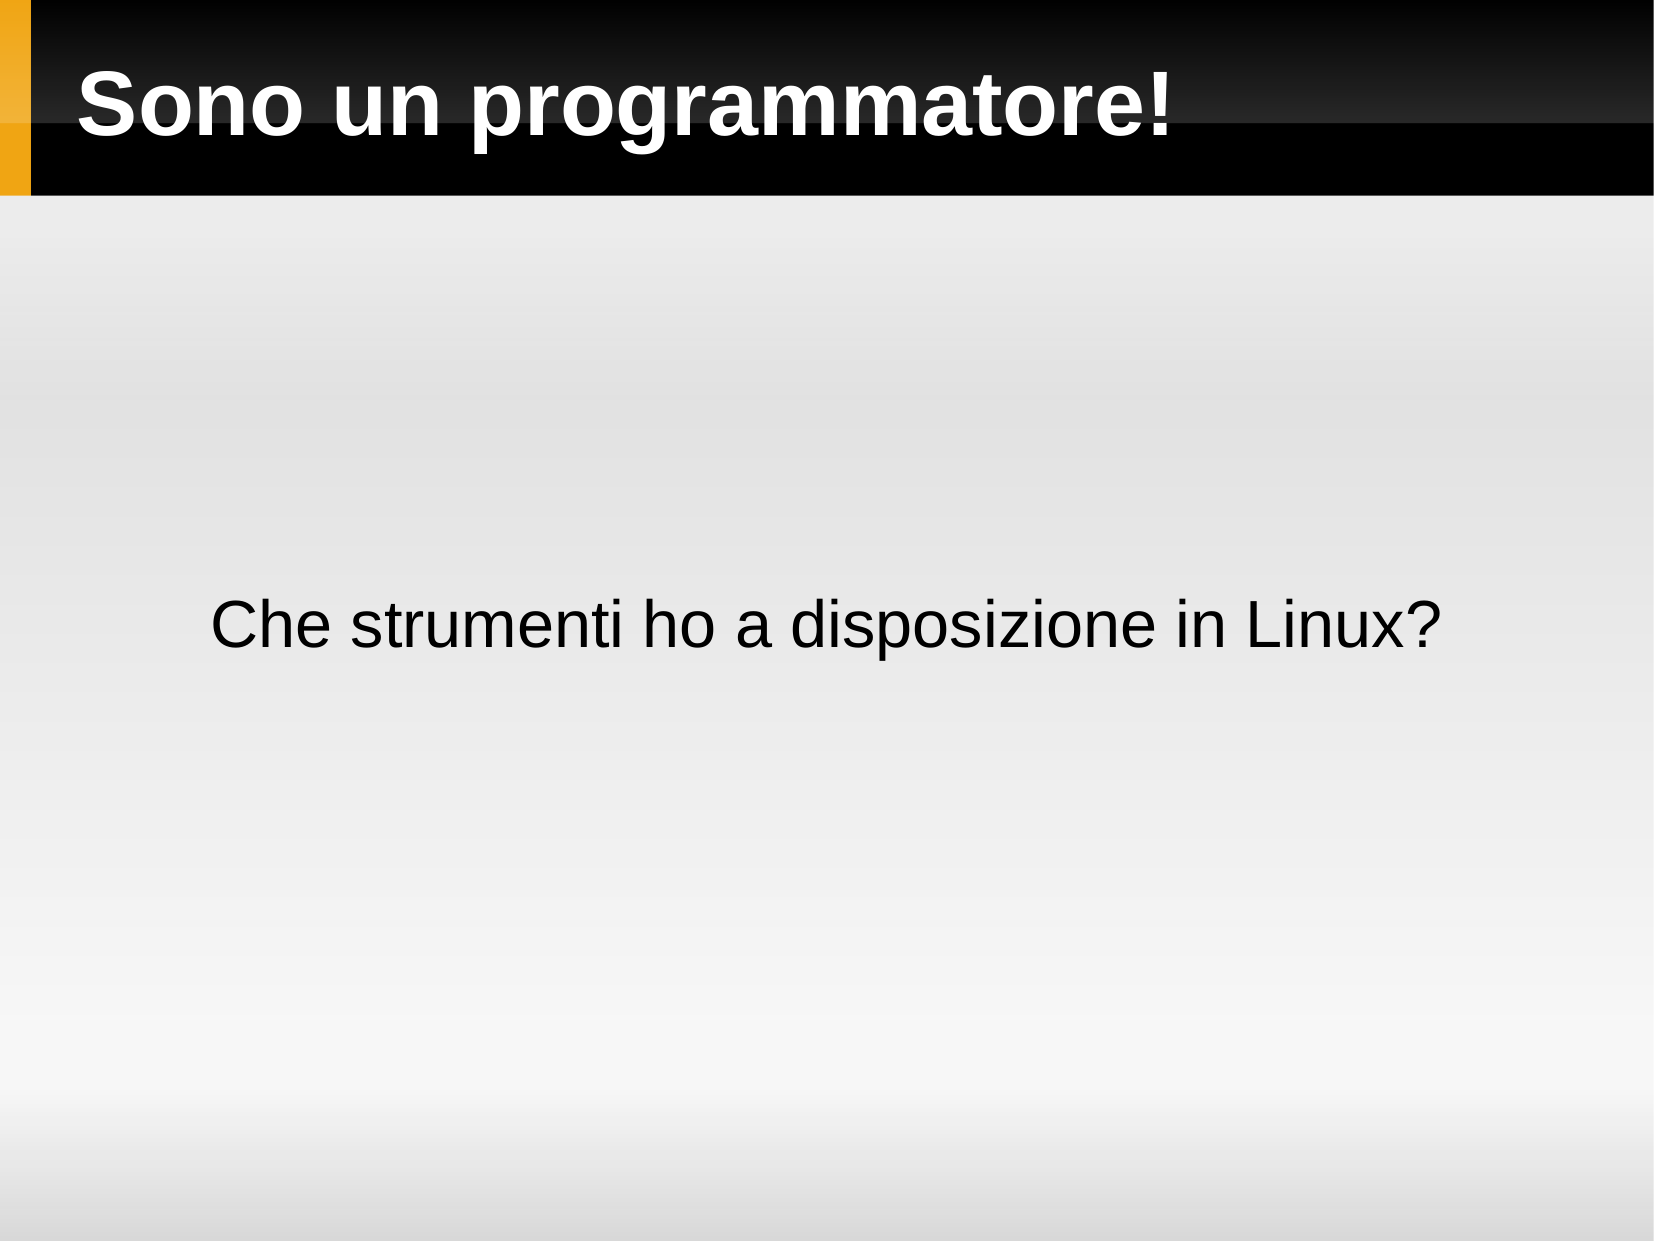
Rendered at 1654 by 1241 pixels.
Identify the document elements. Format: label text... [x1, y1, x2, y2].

subtitle Che strumenti ho a disposizione in Linux? [82, 290, 1571, 1109]
picture [0, 0, 1654, 1241]
title Sono un programmatore! [76, 0, 1565, 208]
